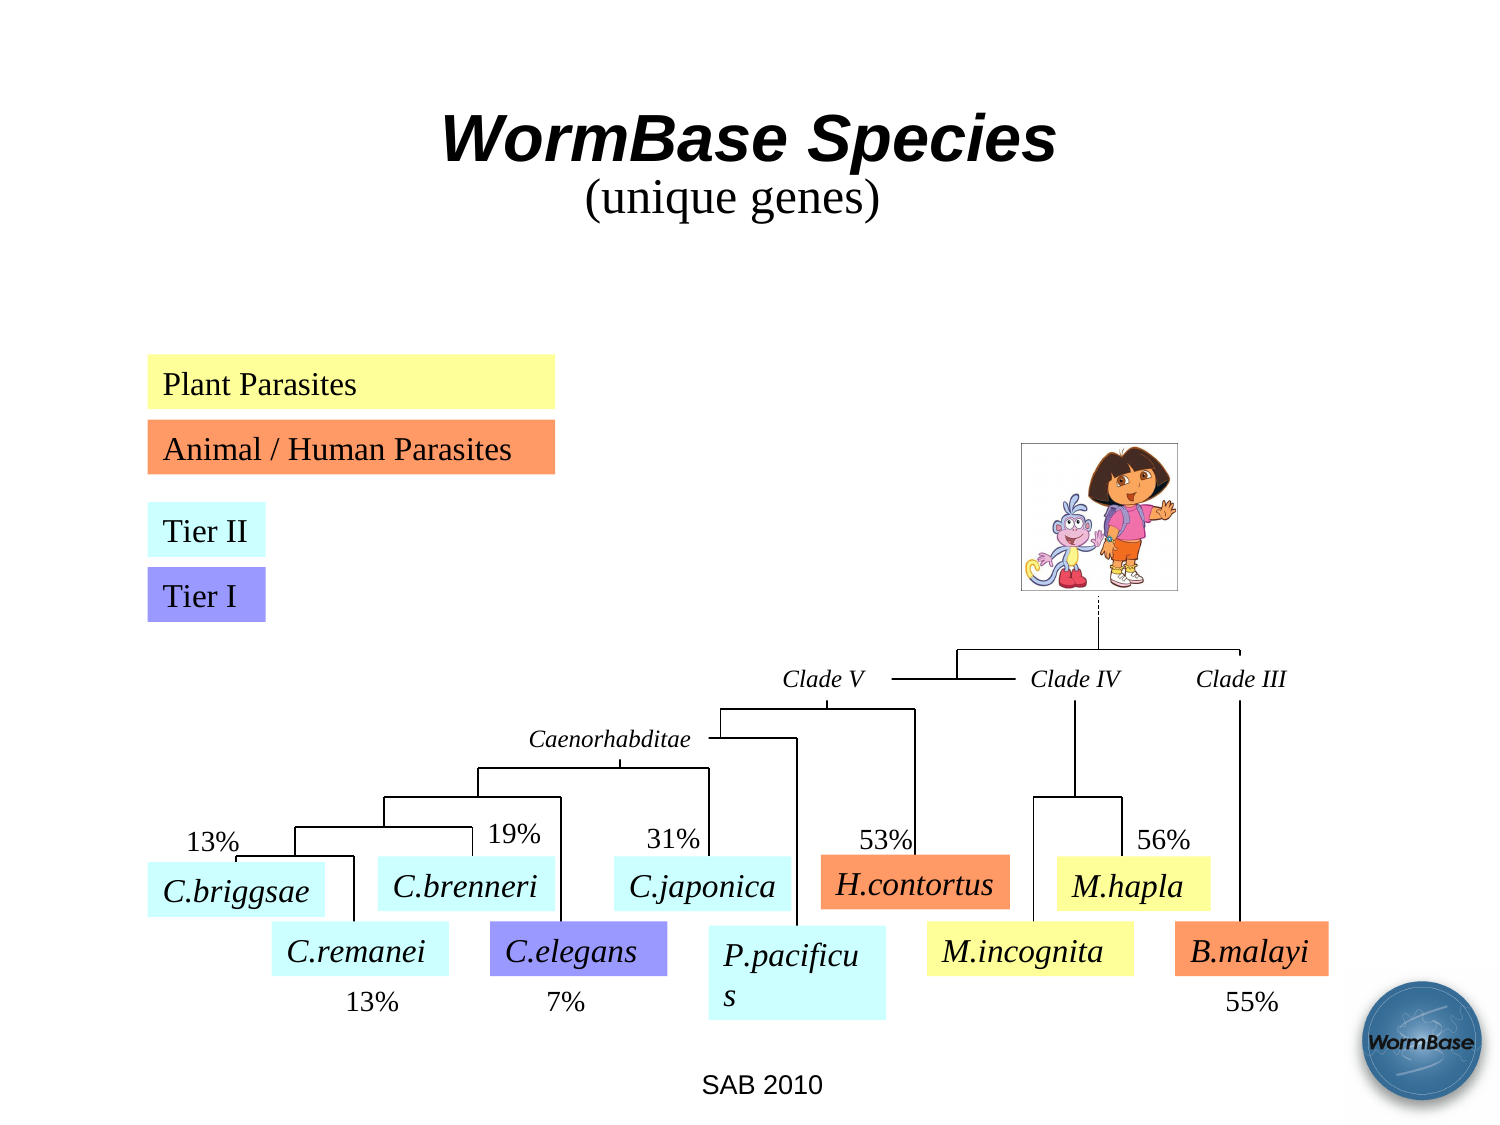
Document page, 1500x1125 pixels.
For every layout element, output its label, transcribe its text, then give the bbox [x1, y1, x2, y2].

text_box M.incognita [927, 921, 1134, 977]
text_box P.pacificus [708, 925, 886, 981]
text_box C.remanei [271, 921, 449, 977]
text_box C.elegans [490, 921, 668, 977]
text_box Clade V [767, 655, 892, 701]
text_box 56% [1122, 812, 1211, 863]
text_box Animal / Human Parasites [147, 419, 556, 475]
text_box Clade IV [1015, 655, 1140, 701]
title WormBase Species [75, 37, 1425, 241]
text_box H.contortus [820, 854, 1010, 910]
text_box B.malayi [1175, 921, 1329, 977]
text_box C.brenneri [377, 856, 556, 912]
picture [1021, 443, 1178, 591]
text_box 55% [1210, 974, 1300, 1025]
text_box 13% [330, 974, 420, 1025]
text_box Tier I [147, 567, 266, 622]
text_box (unique genes) [566, 153, 899, 235]
text_box 13% [171, 814, 260, 865]
text_box C.japonica [614, 856, 792, 912]
picture [1343, 968, 1500, 1125]
text_box Caenorhabditae [513, 714, 709, 760]
text_box Plant Parasites [147, 354, 556, 410]
text_box Tier II [147, 502, 266, 557]
text_box 19% [472, 806, 562, 857]
text_box 53% [844, 812, 934, 863]
text_box 7% [531, 974, 621, 1025]
text_box M.hapla [1057, 856, 1211, 912]
text_box C.briggsae [147, 862, 325, 917]
text_box Clade III [1181, 655, 1306, 701]
text_box 31% [631, 812, 721, 863]
